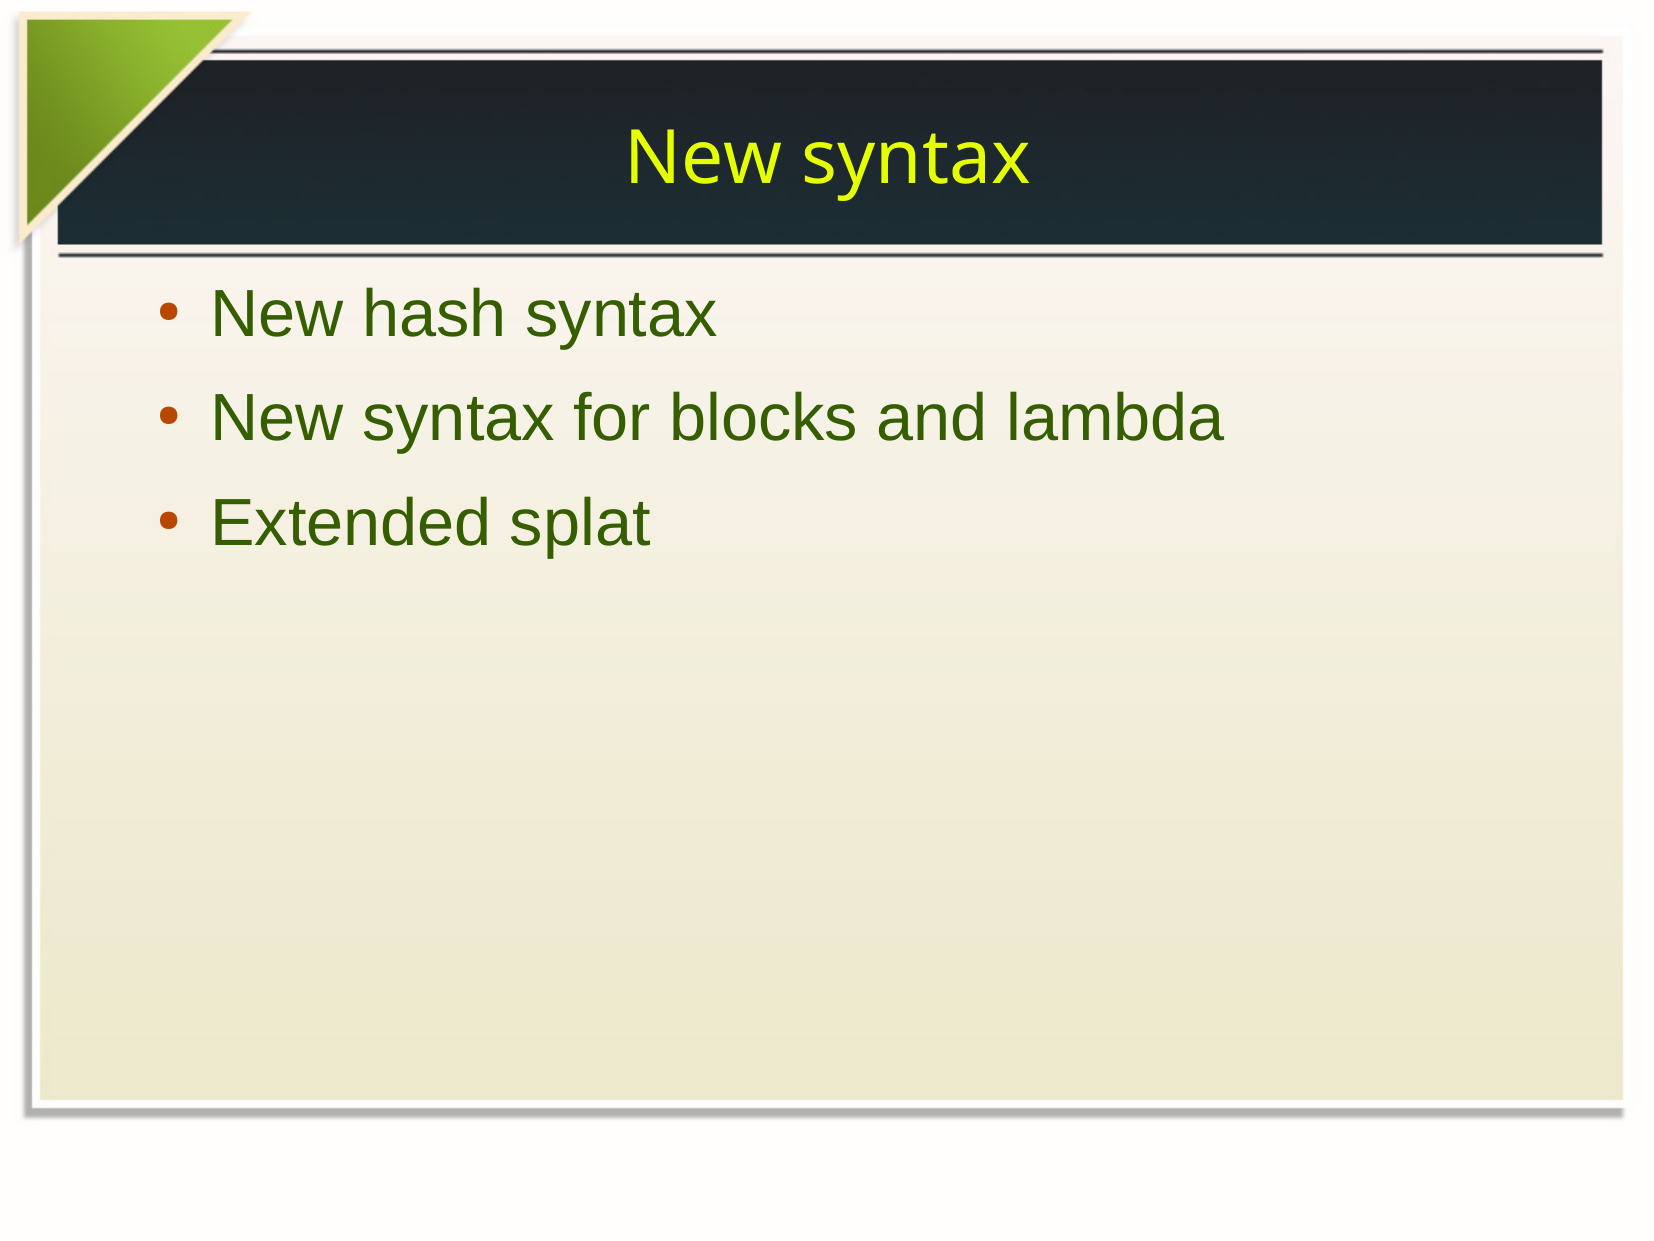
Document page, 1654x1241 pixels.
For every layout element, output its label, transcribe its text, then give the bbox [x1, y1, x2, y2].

list New hash syntax New syntax for blocks and lambda Extended splat [121, 276, 1534, 1087]
picture [0, 0, 1654, 1241]
title New syntax [121, 73, 1534, 237]
